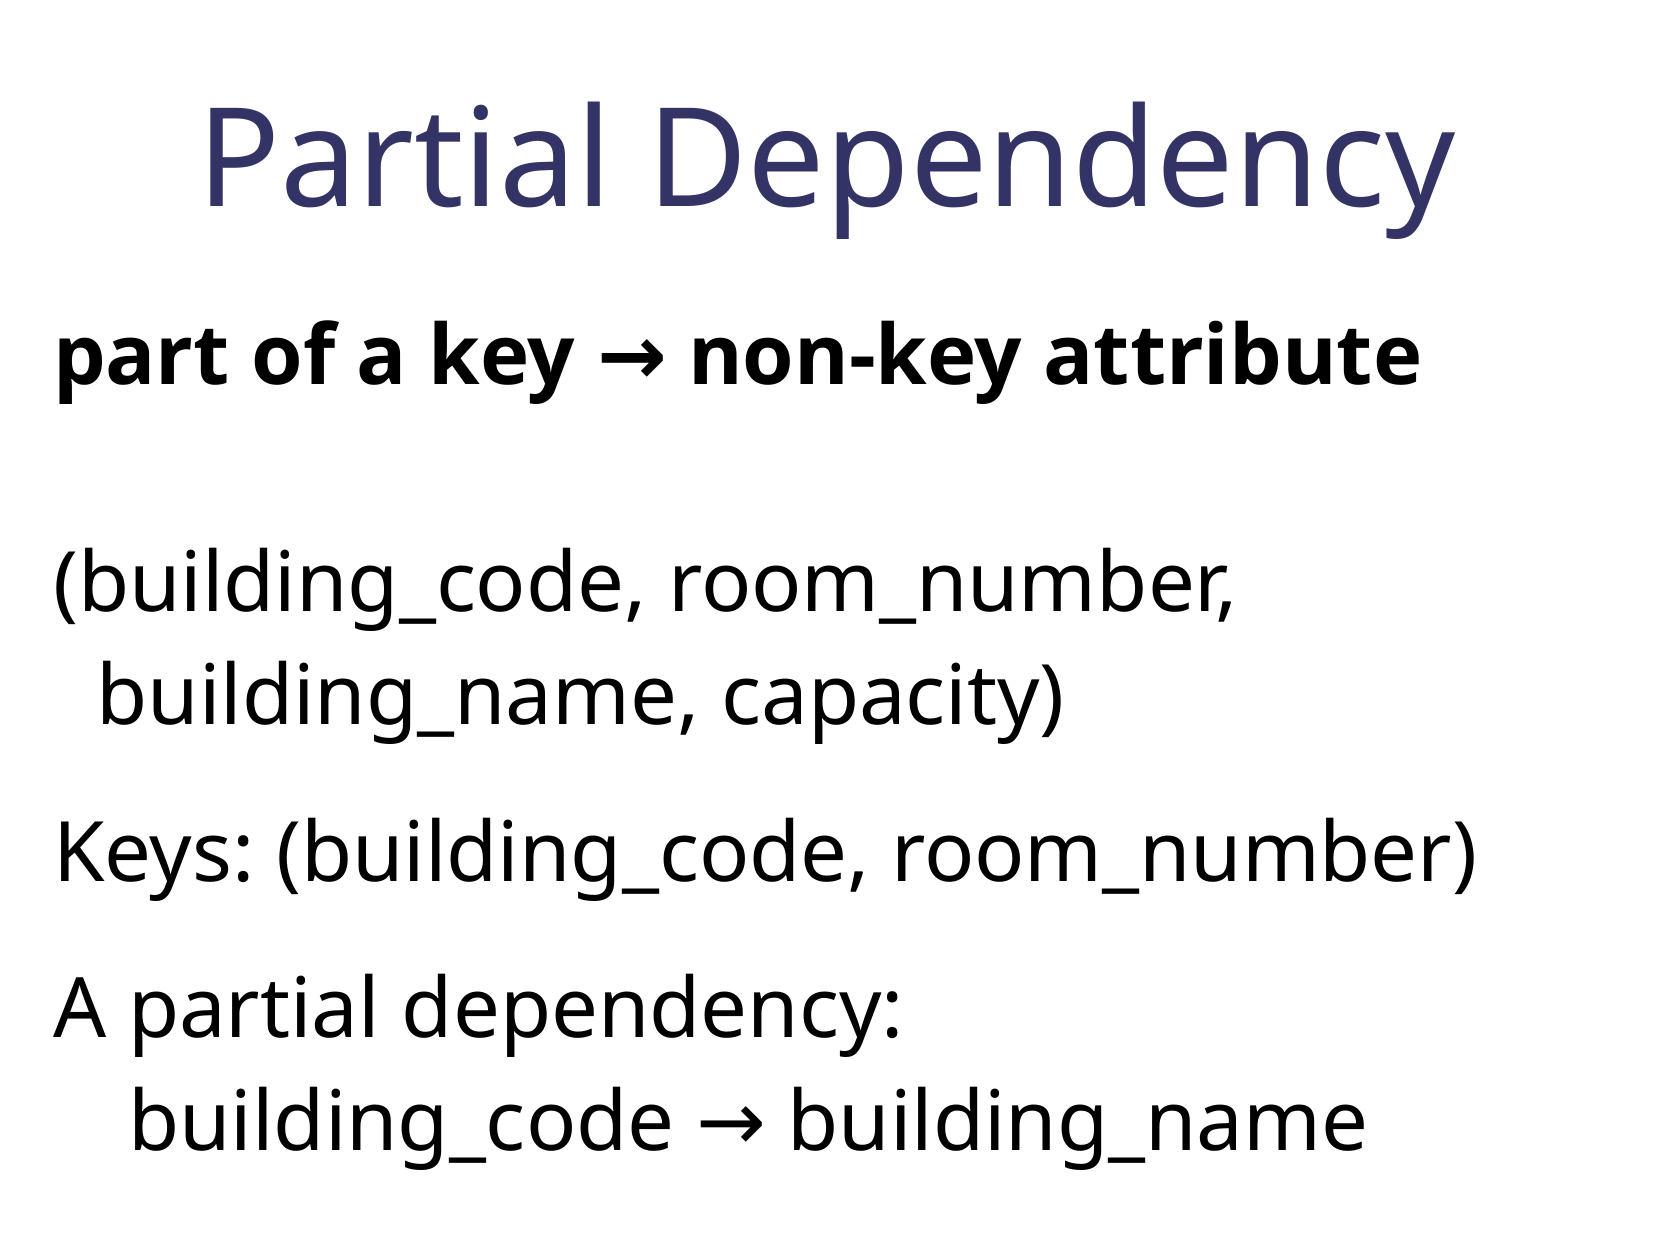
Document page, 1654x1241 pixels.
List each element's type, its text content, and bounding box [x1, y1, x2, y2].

subtitle part of a key → non-key attribute (building_code, room_number, building_name, capacity) Keys: (building_code, room_number) A partial dependency: building_code → building_name [53, 295, 1625, 1114]
title Partial Dependency [0, 49, 1654, 257]
